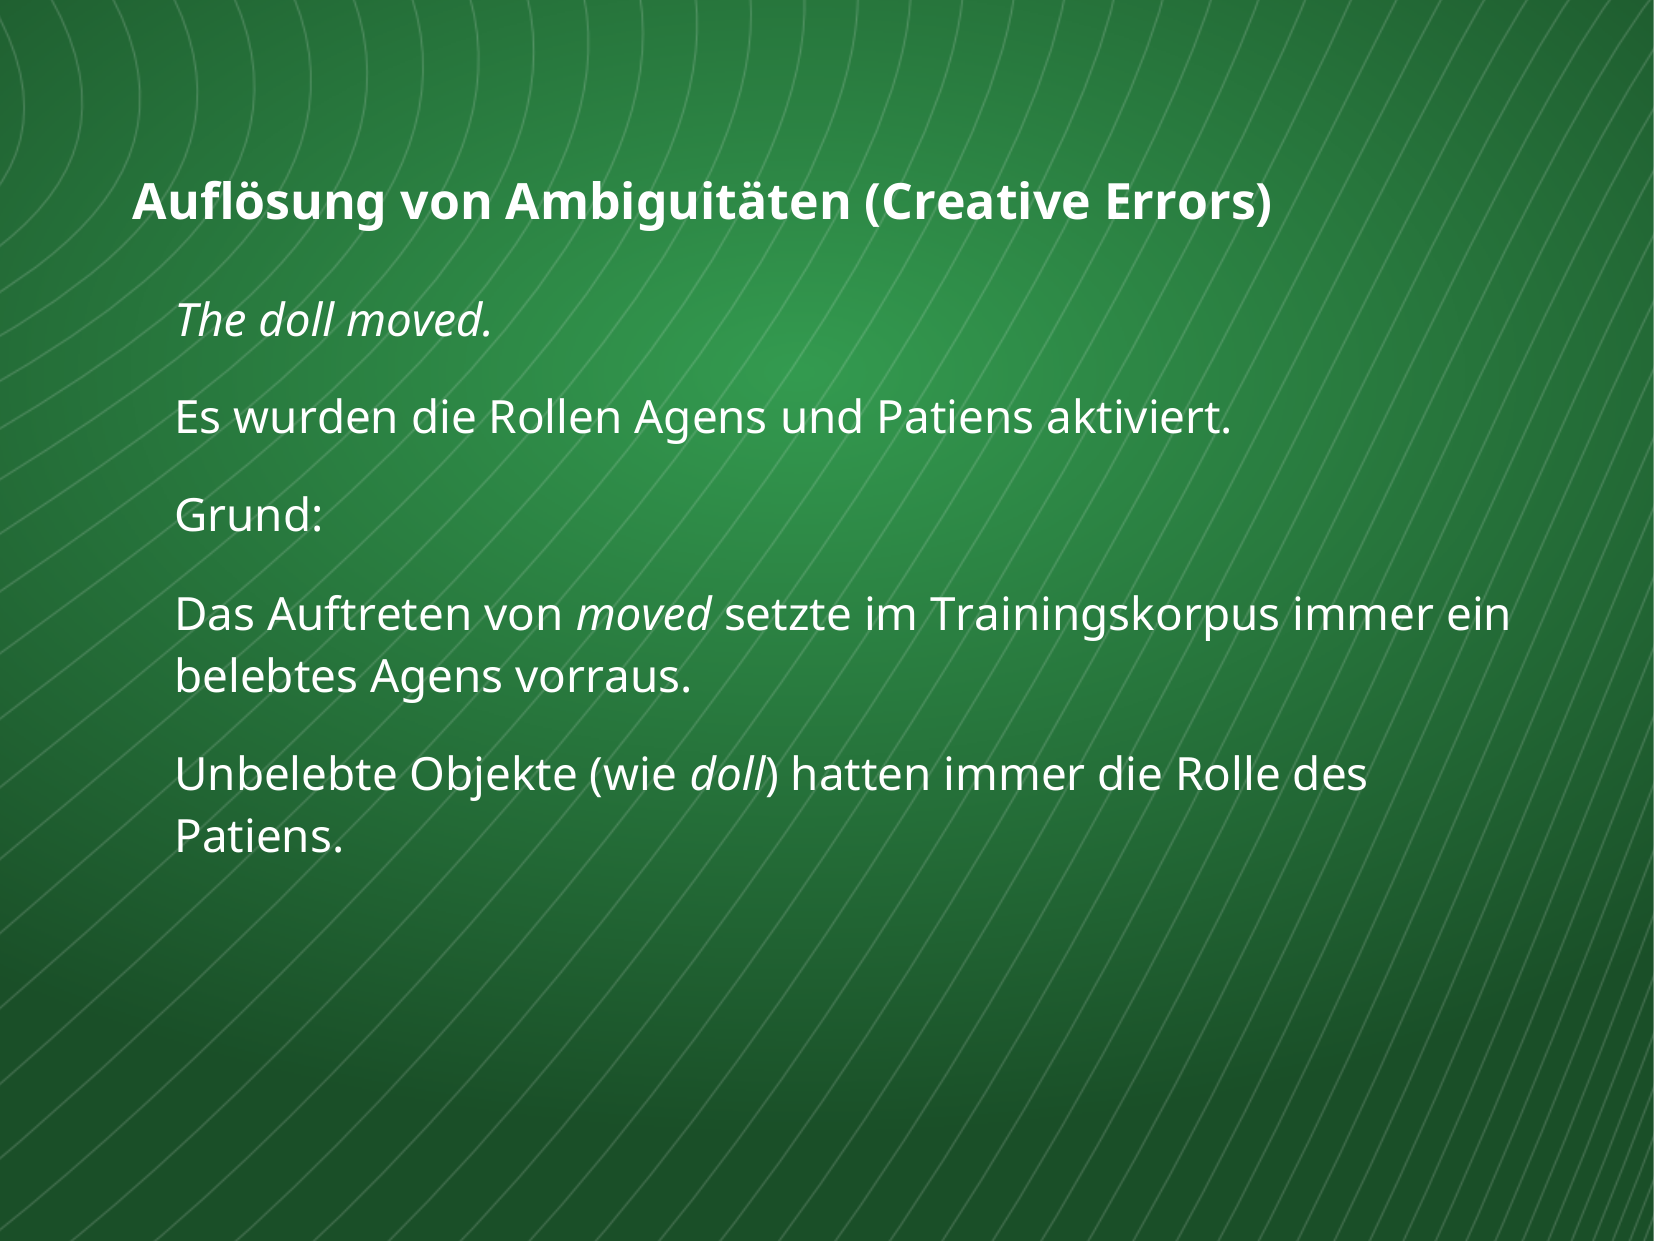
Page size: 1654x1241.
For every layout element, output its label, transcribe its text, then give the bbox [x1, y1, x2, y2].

picture [0, 0, 1654, 1241]
text_box The doll moved. Es wurden die Rollen Agens und Patiens aktiviert. Grund: Das Auftreten von moved setzte im Trainingskorpus immer ein belebtes Agens vorraus. Unbelebte Objekte (wie doll) hatten immer die Rolle des Patiens. [159, 279, 1533, 836]
text_box Auflösung von Ambiguitäten (Creative Errors) [118, 158, 1209, 237]
